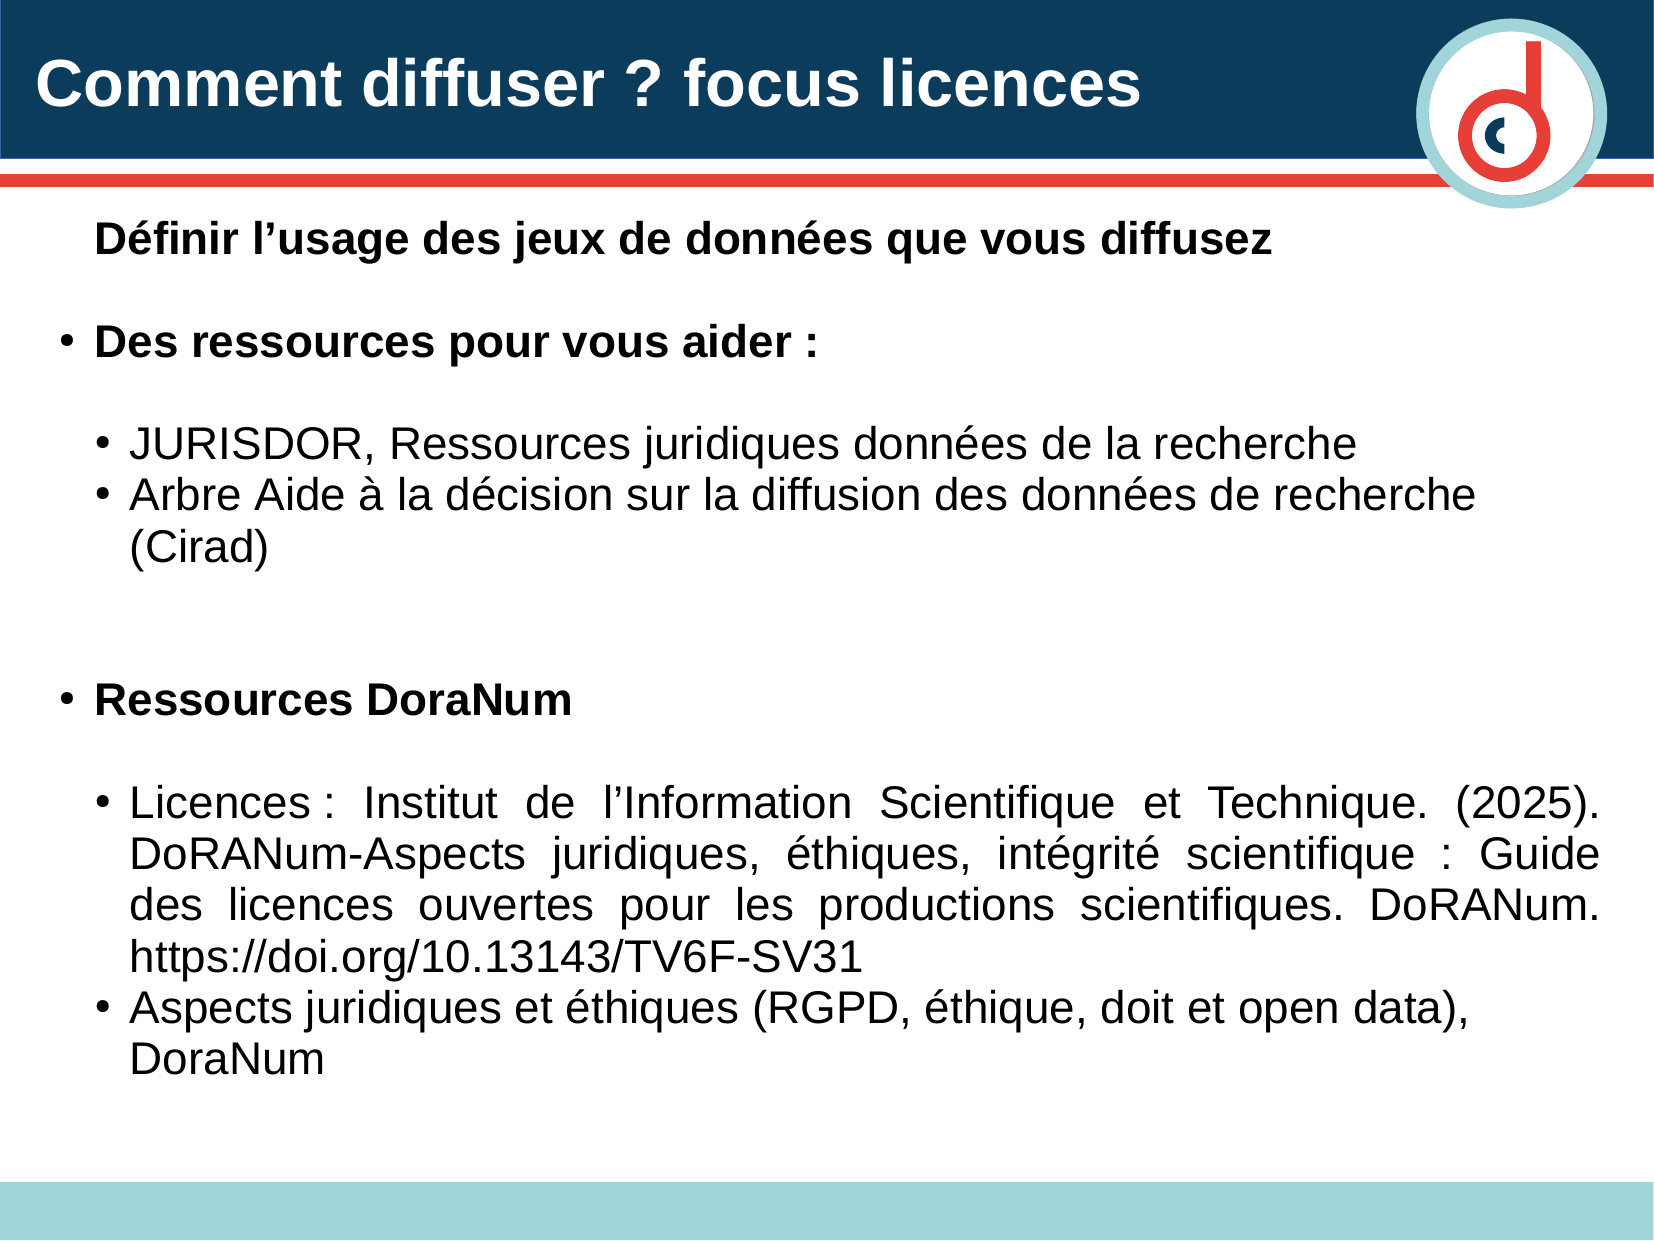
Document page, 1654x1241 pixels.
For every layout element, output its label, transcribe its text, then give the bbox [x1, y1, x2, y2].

title Comment diffuser ? focus licences [35, 11, 1430, 159]
text_box Définir l’usage des jeux de données que vous diffusez Des ressources pour vous aider : JURISDOR, Ressources juridiques données de la recherche Arbre Aide à la décision sur la diffusion des données de recherche (Cirad) Ressources DoraNum Licences : Institut de l’Information Scientifique et Technique. (2025). DoRANum-Aspects juridiques, éthiques, intégrité scientifique : Guide des licences ouvertes pour les productions scientifiques. DoRANum. https://doi.org/10.13143/TV6F-SV31 Aspects juridiques et éthiques (RGPD, éthique, doit et open data), DoraNum [59, 213, 1603, 1085]
